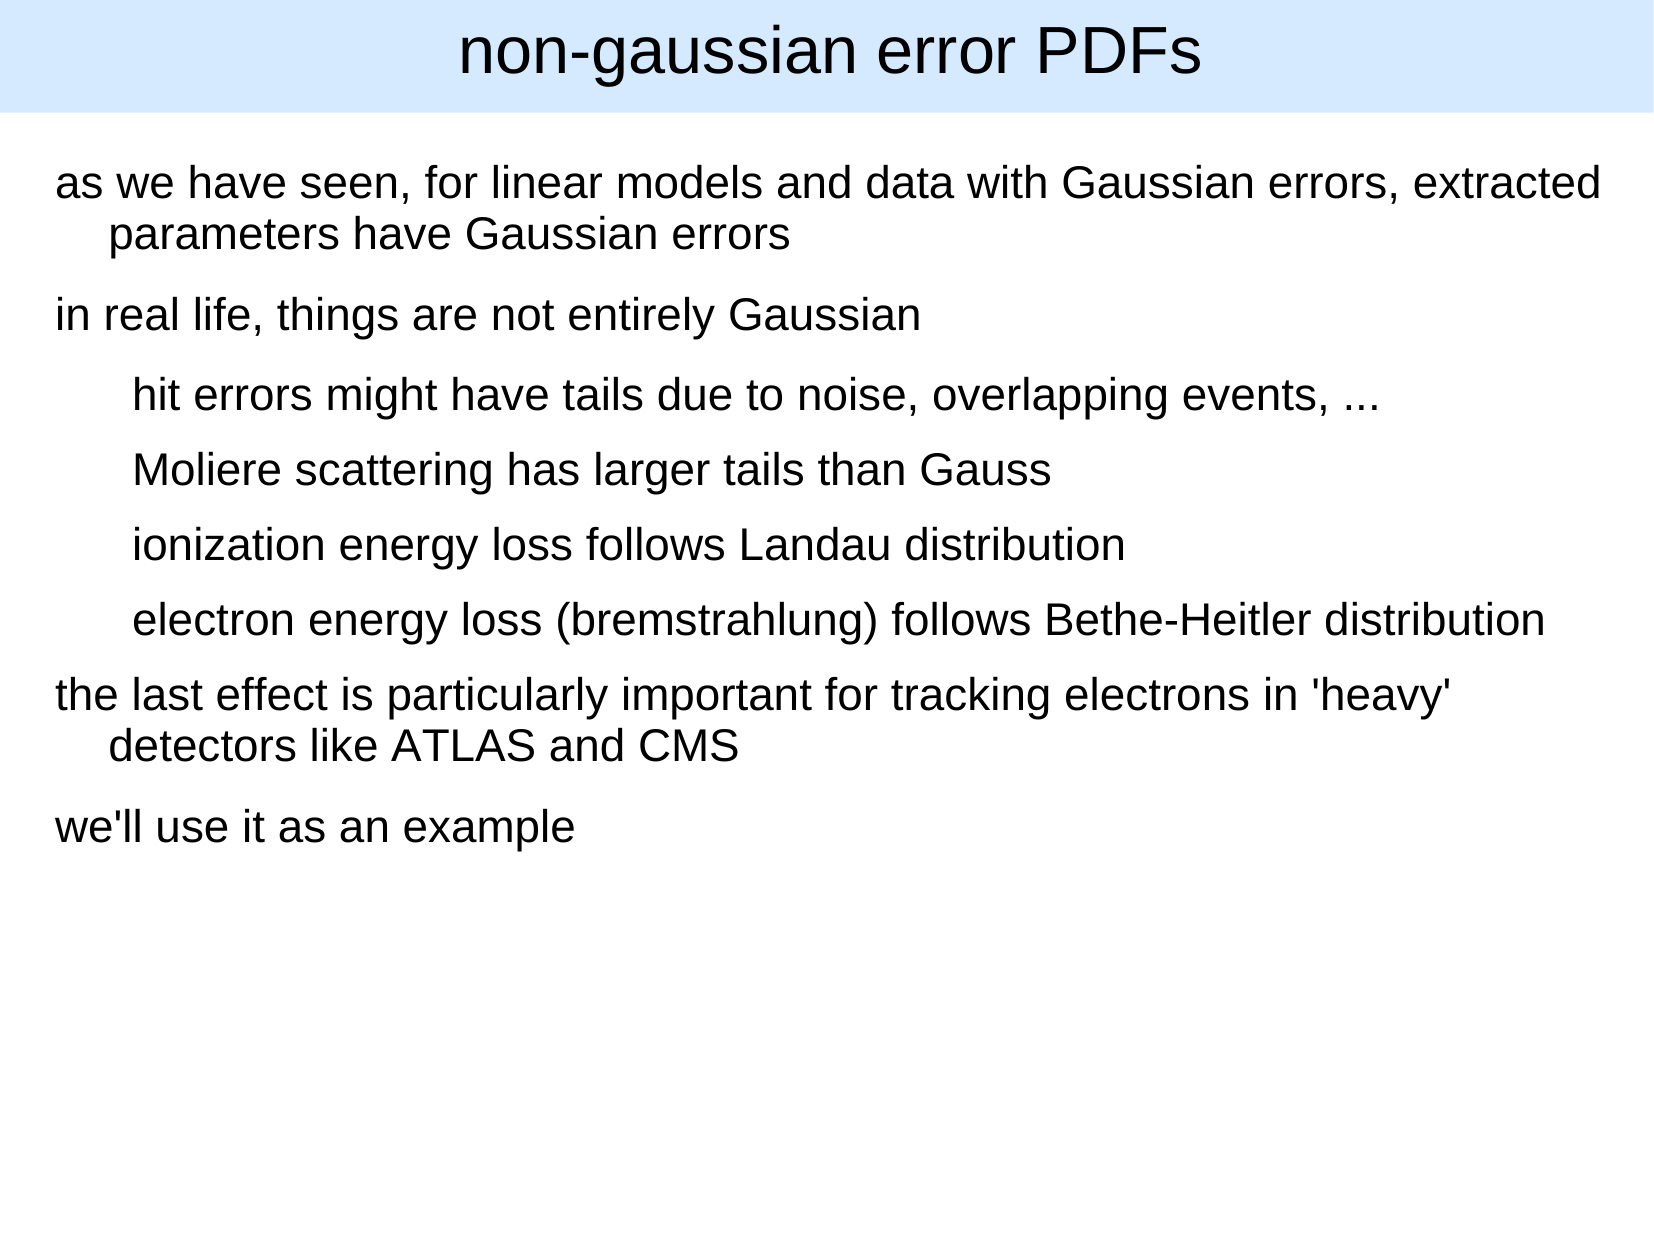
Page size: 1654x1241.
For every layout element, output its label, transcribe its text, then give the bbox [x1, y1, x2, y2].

list as we have seen, for linear models and data with Gaussian errors, extracted parameters have Gaussian errors in real life, things are not entirely Gaussian hit errors might have tails due to noise, overlapping events, ... Moliere scattering has larger tails than Gauss ionization energy loss follows Landau distribution electron energy loss (bremstrahlung) follows Bethe-Heitler distribution the last effect is particularly important for tracking electrons in 'heavy' detectors like ATLAS and CMS we'll use it as an example [37, 156, 1613, 1020]
title non-gaussian error PDFs [86, 0, 1576, 100]
